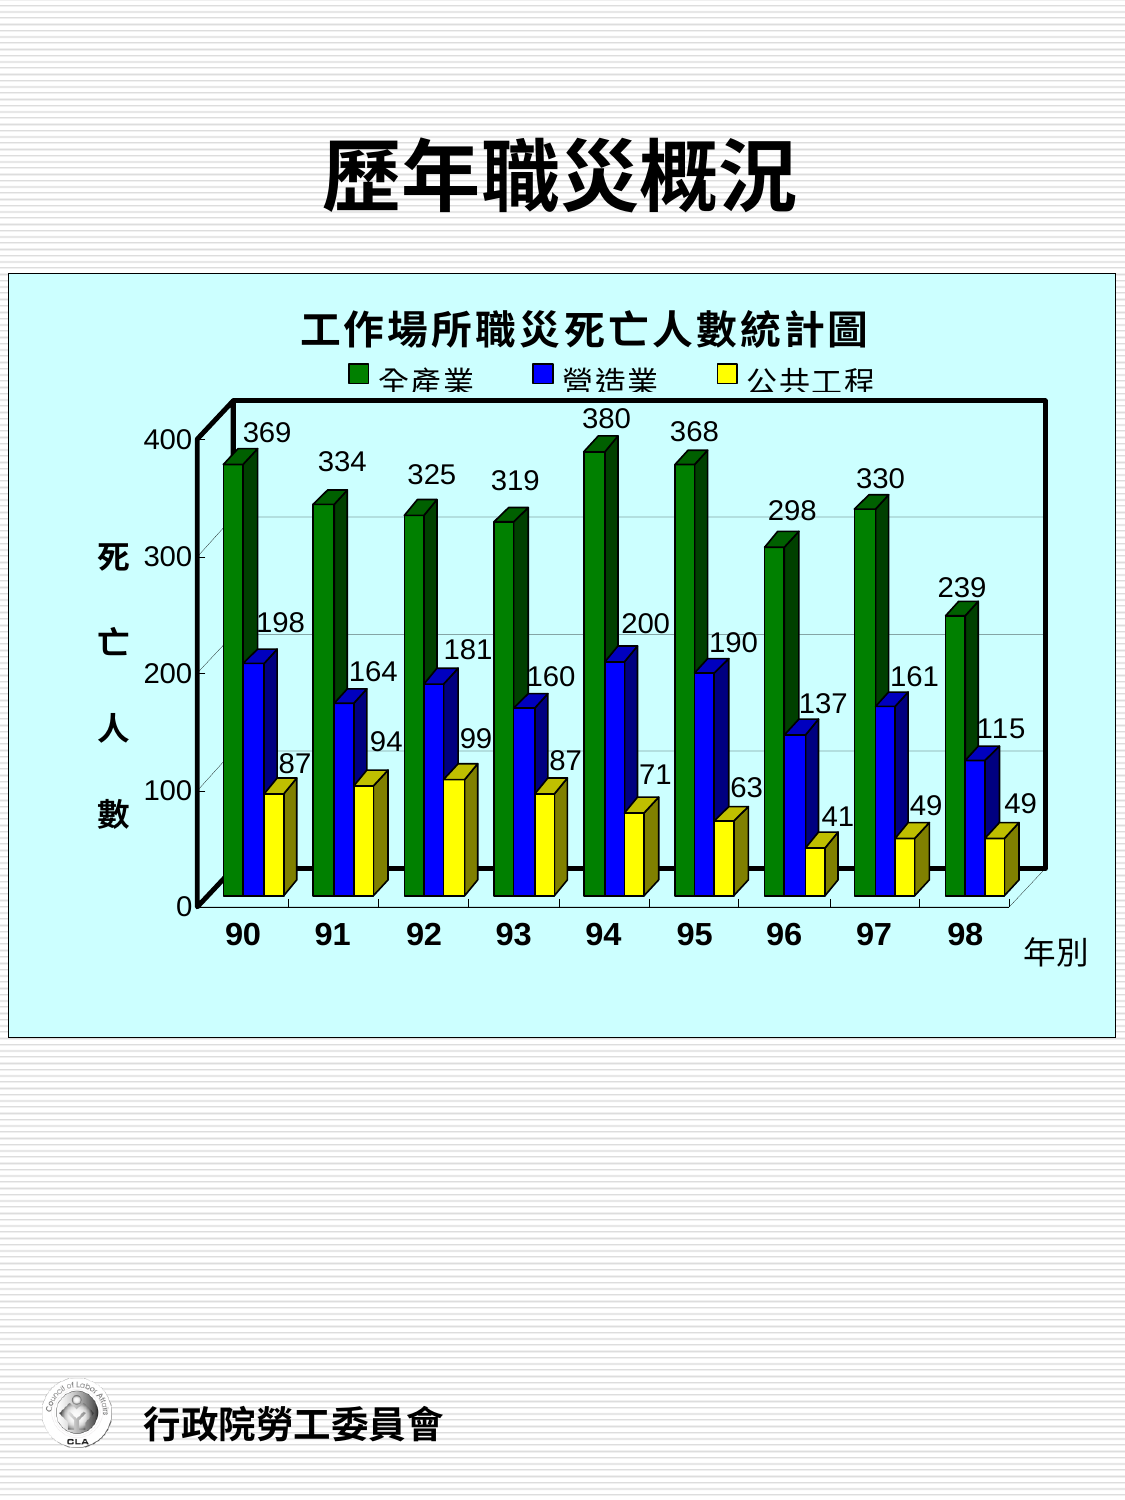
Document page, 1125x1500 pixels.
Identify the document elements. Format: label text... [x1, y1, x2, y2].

text_box 歷年職災概況 [0, 123, 1125, 225]
picture [0, 0, 1125, 123]
picture [0, 225, 1125, 1500]
